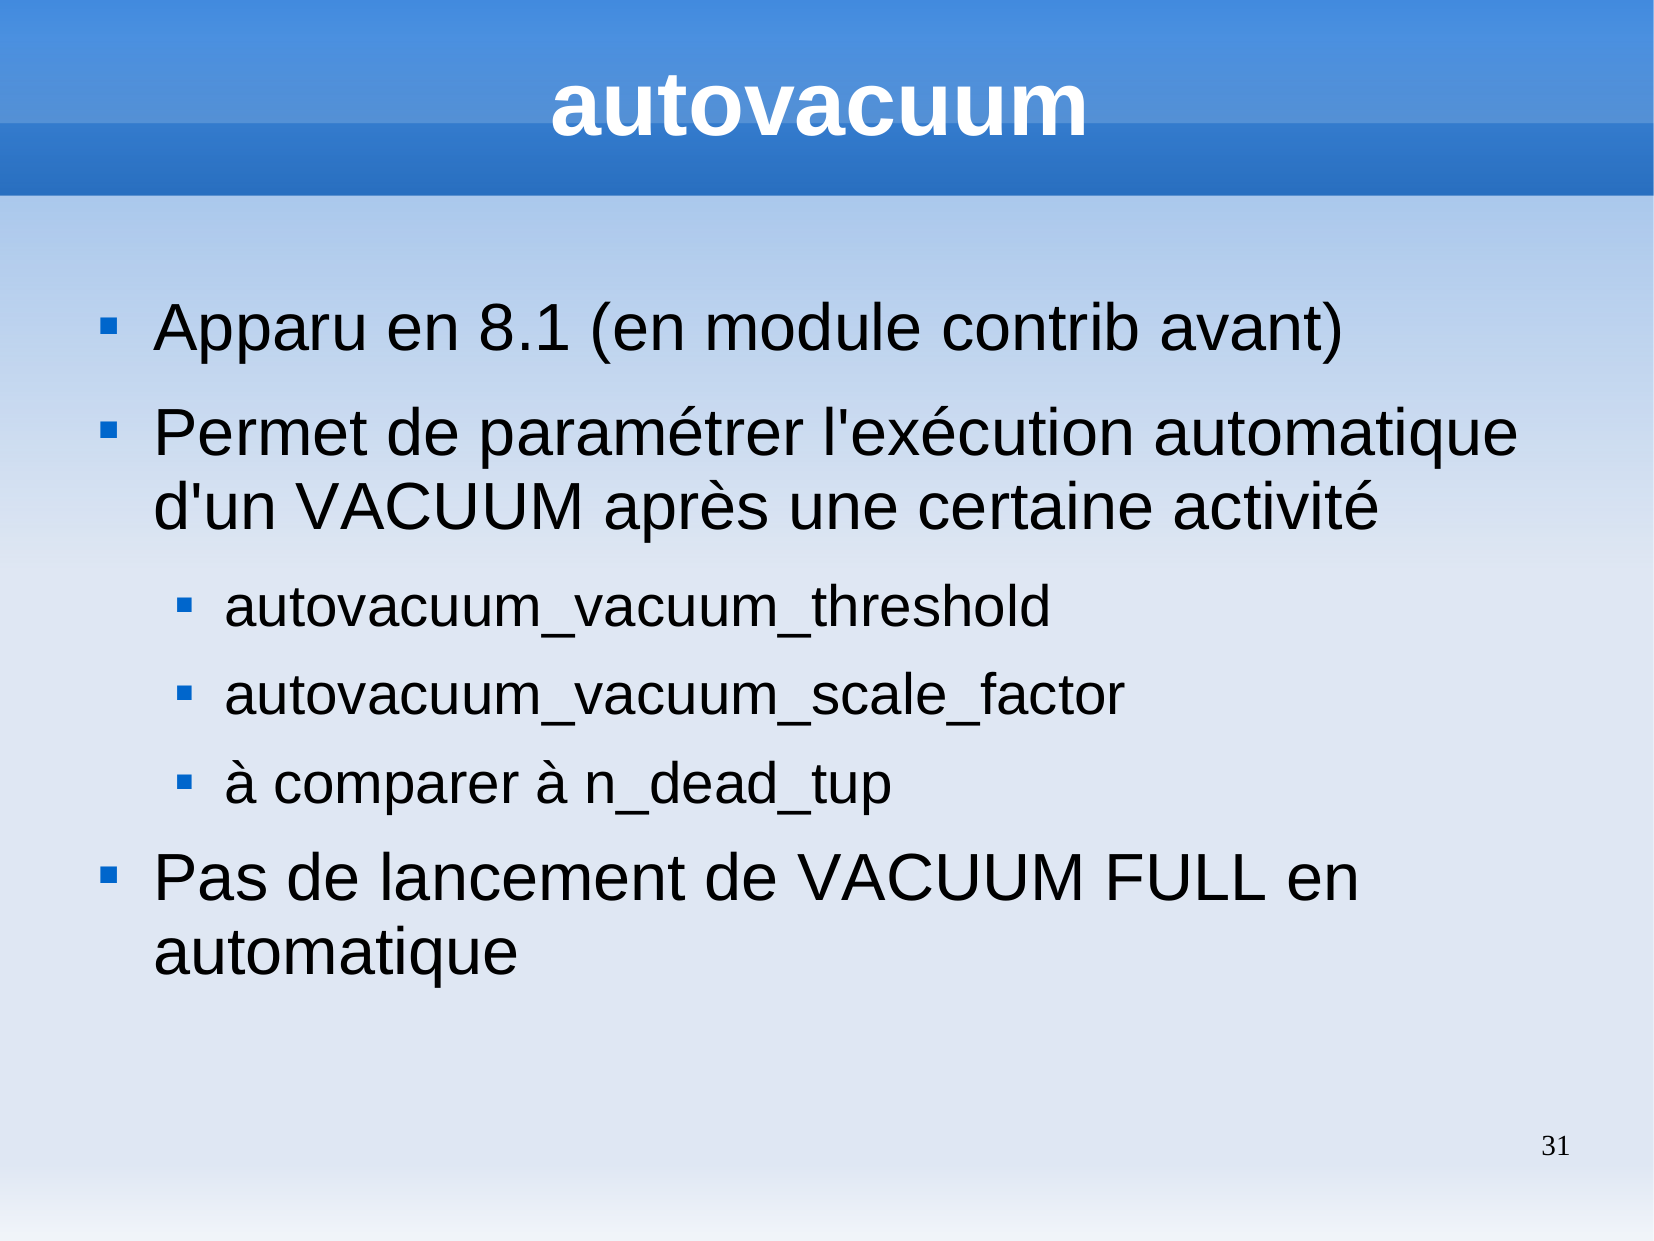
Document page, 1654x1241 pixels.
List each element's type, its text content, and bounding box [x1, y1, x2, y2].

list Apparu en 8.1 (en module contrib avant) Permet de paramétrer l'exécution automatique d'un VACUUM après une certaine activité autovacuum_vacuum_threshold autovacuum_vacuum_scale_factor à comparer à n_dead_tup Pas de lancement de VACUUM FULL en automatique [82, 290, 1571, 1094]
picture [0, 0, 1654, 1241]
title autovacuum [76, 7, 1565, 200]
